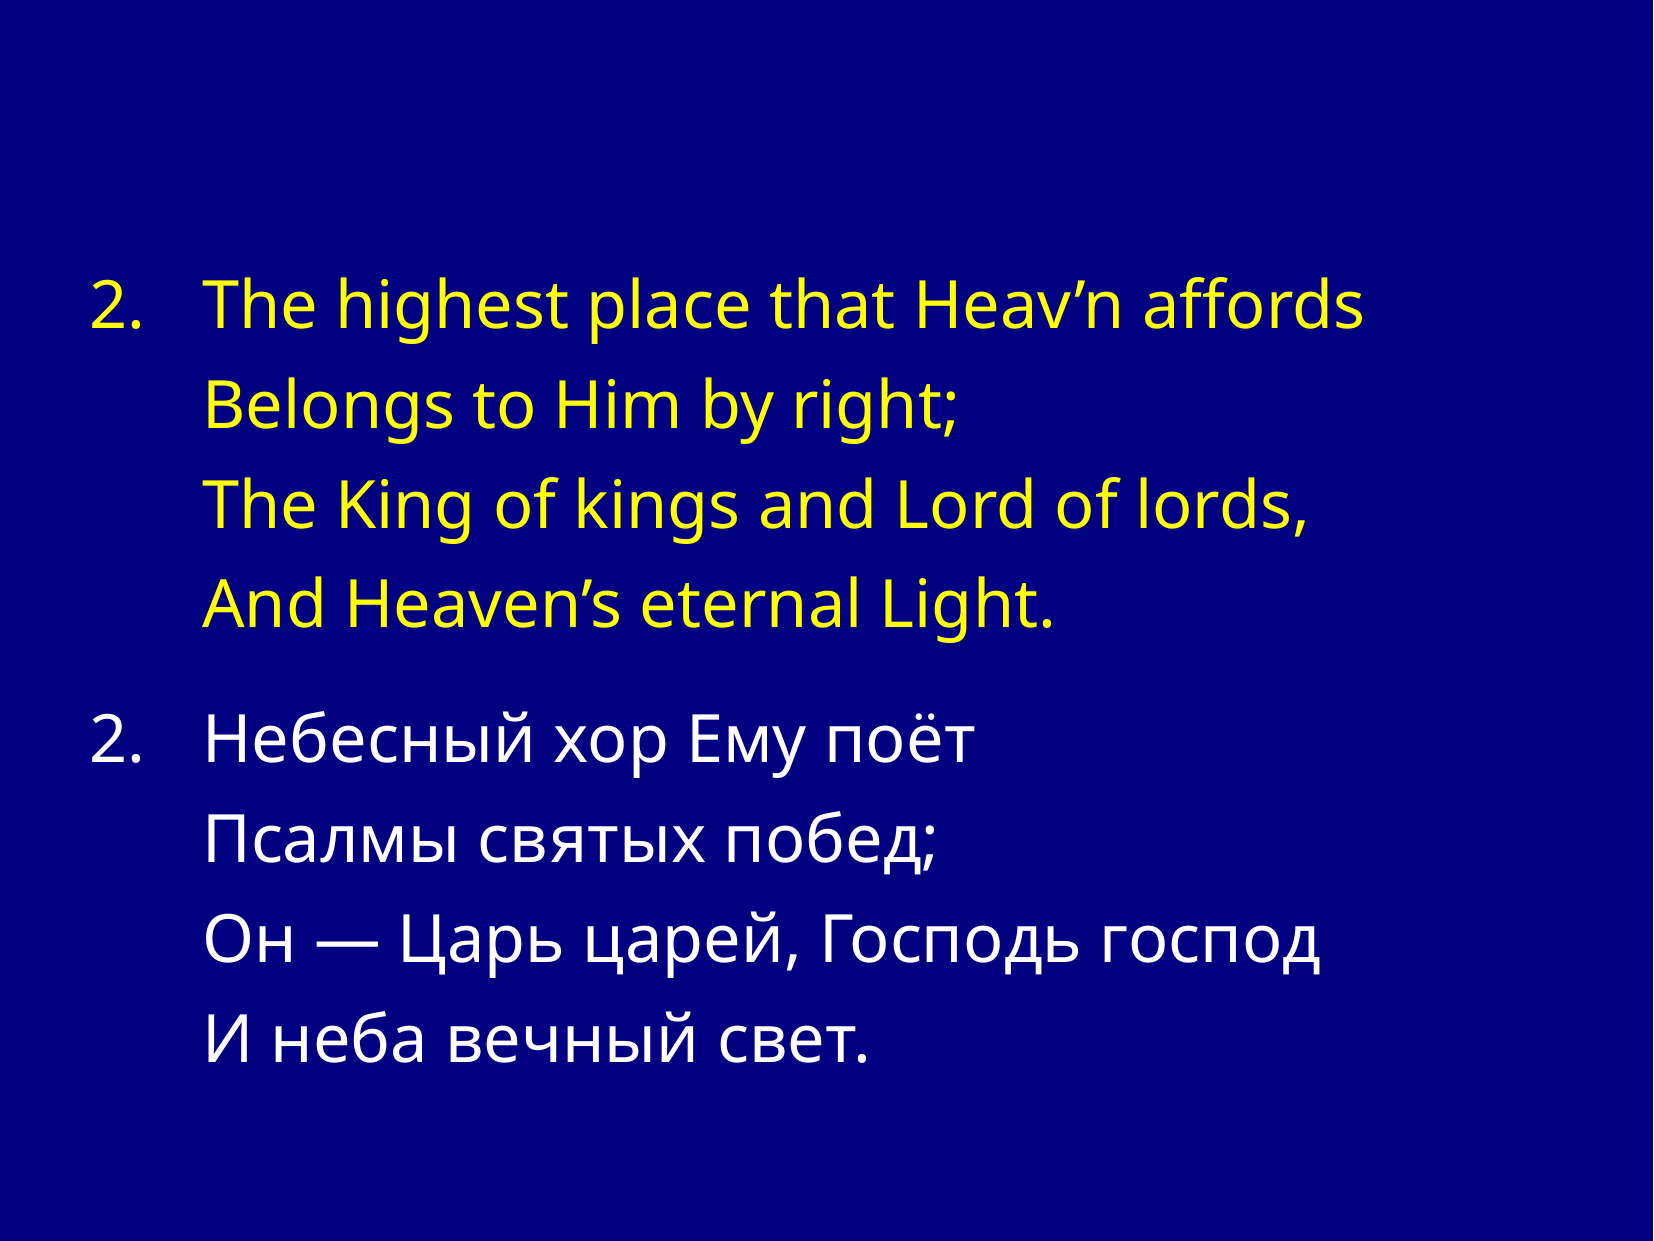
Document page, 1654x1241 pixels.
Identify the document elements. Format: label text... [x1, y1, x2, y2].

text_box 2. The highest place that Heav’n affords Belongs to Him by right; The King of kings and Lord of lords, And Heaven’s eternal Light. [75, 150, 1576, 675]
text_box 2. Небесный хор Ему поёт Псалмы святых побед; Он — Царь царей, Господь господ И неба вечный свет. [75, 675, 1576, 1163]
